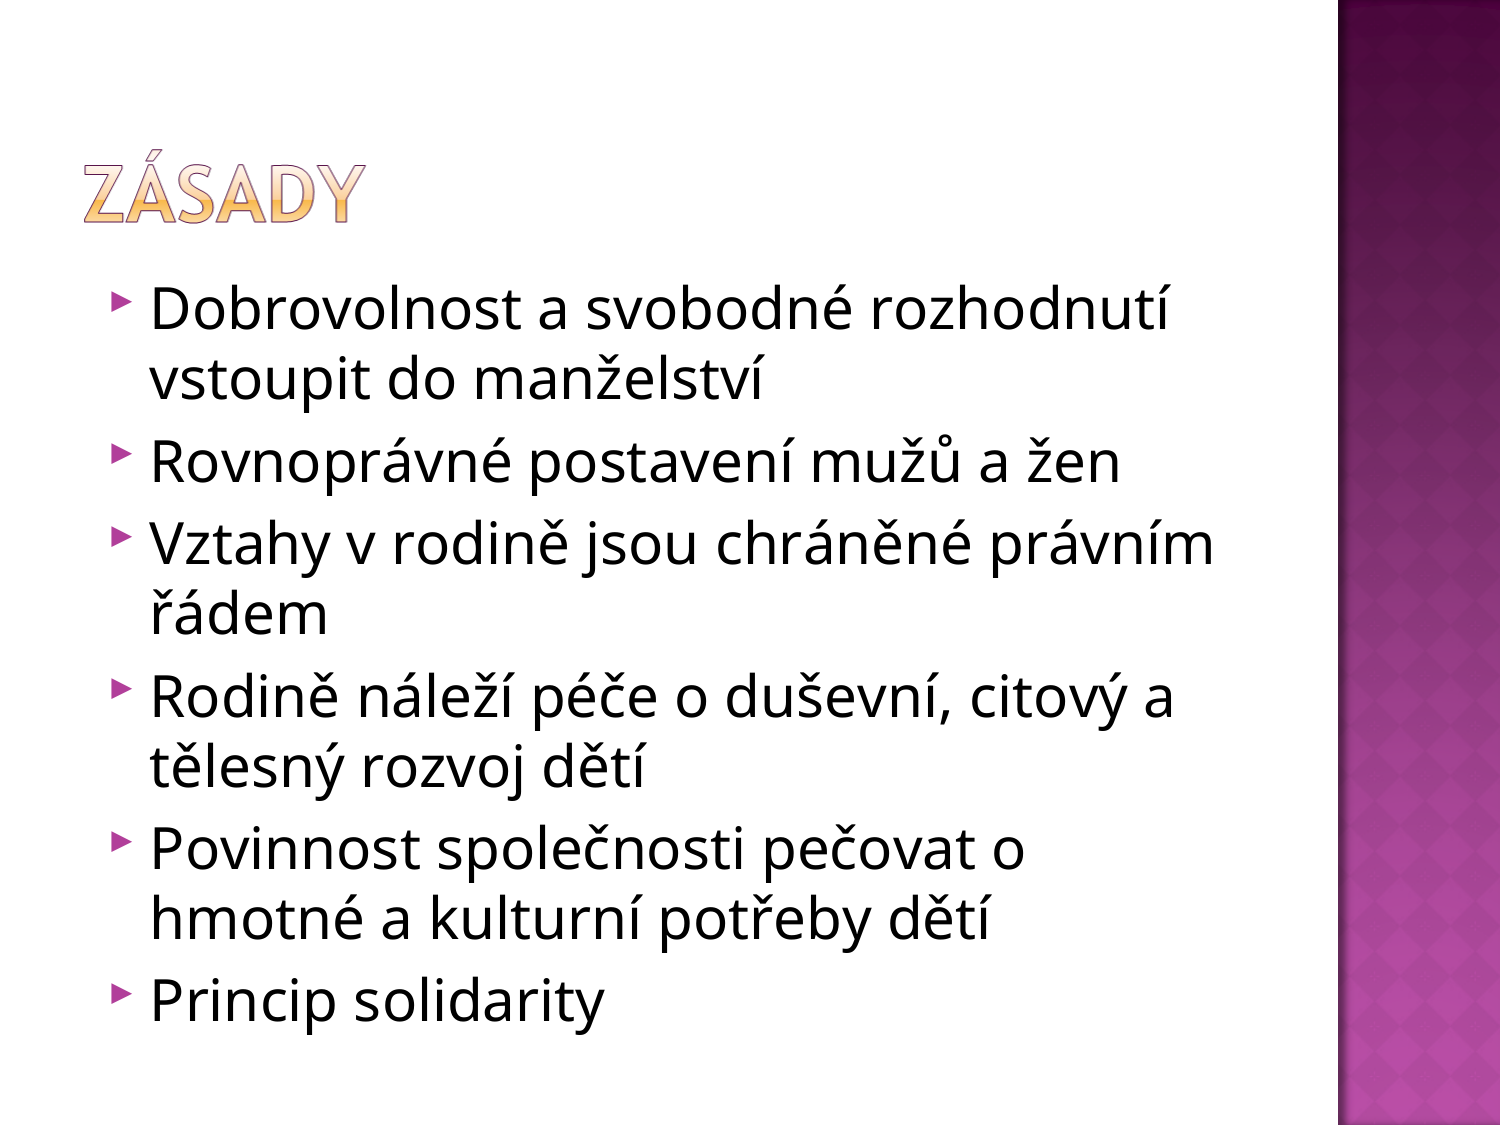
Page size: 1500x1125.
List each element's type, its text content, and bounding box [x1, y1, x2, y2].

text_box [34, 52, 1265, 241]
picture [1337, 0, 1500, 1125]
list Dobrovolnost a svobodné rozhodnutí vstoupit do manželství Rovnoprávné postavení mužů a žen Vztahy v rodině jsou chráněné právním řádem Rodině náleží péče o duševní, citový a tělesný rozvoj dětí Povinnost společnosti pečovat o hmotné a kulturní potřeby dětí Princip solidarity [75, 263, 1263, 1060]
